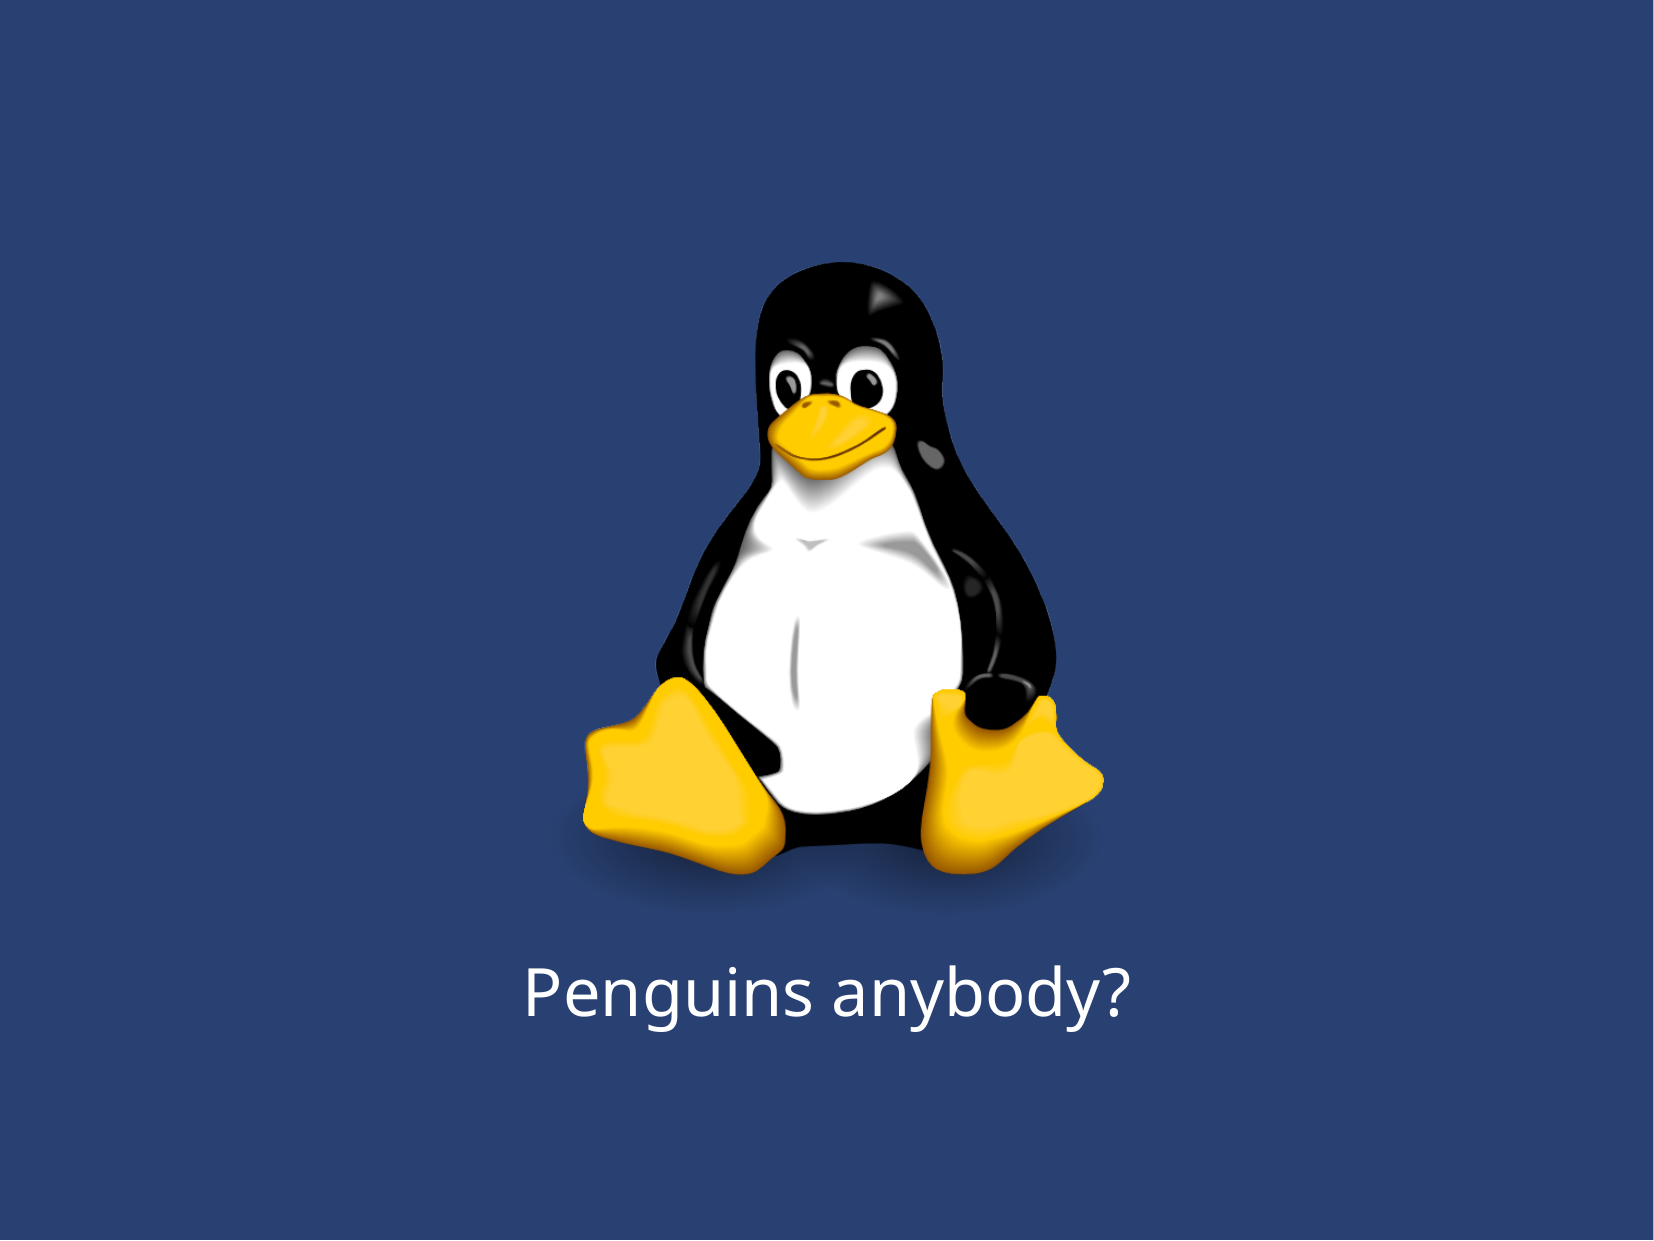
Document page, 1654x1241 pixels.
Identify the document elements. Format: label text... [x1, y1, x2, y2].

picture [549, 262, 1104, 916]
subtitle Penguins anybody? [121, 862, 1534, 1119]
